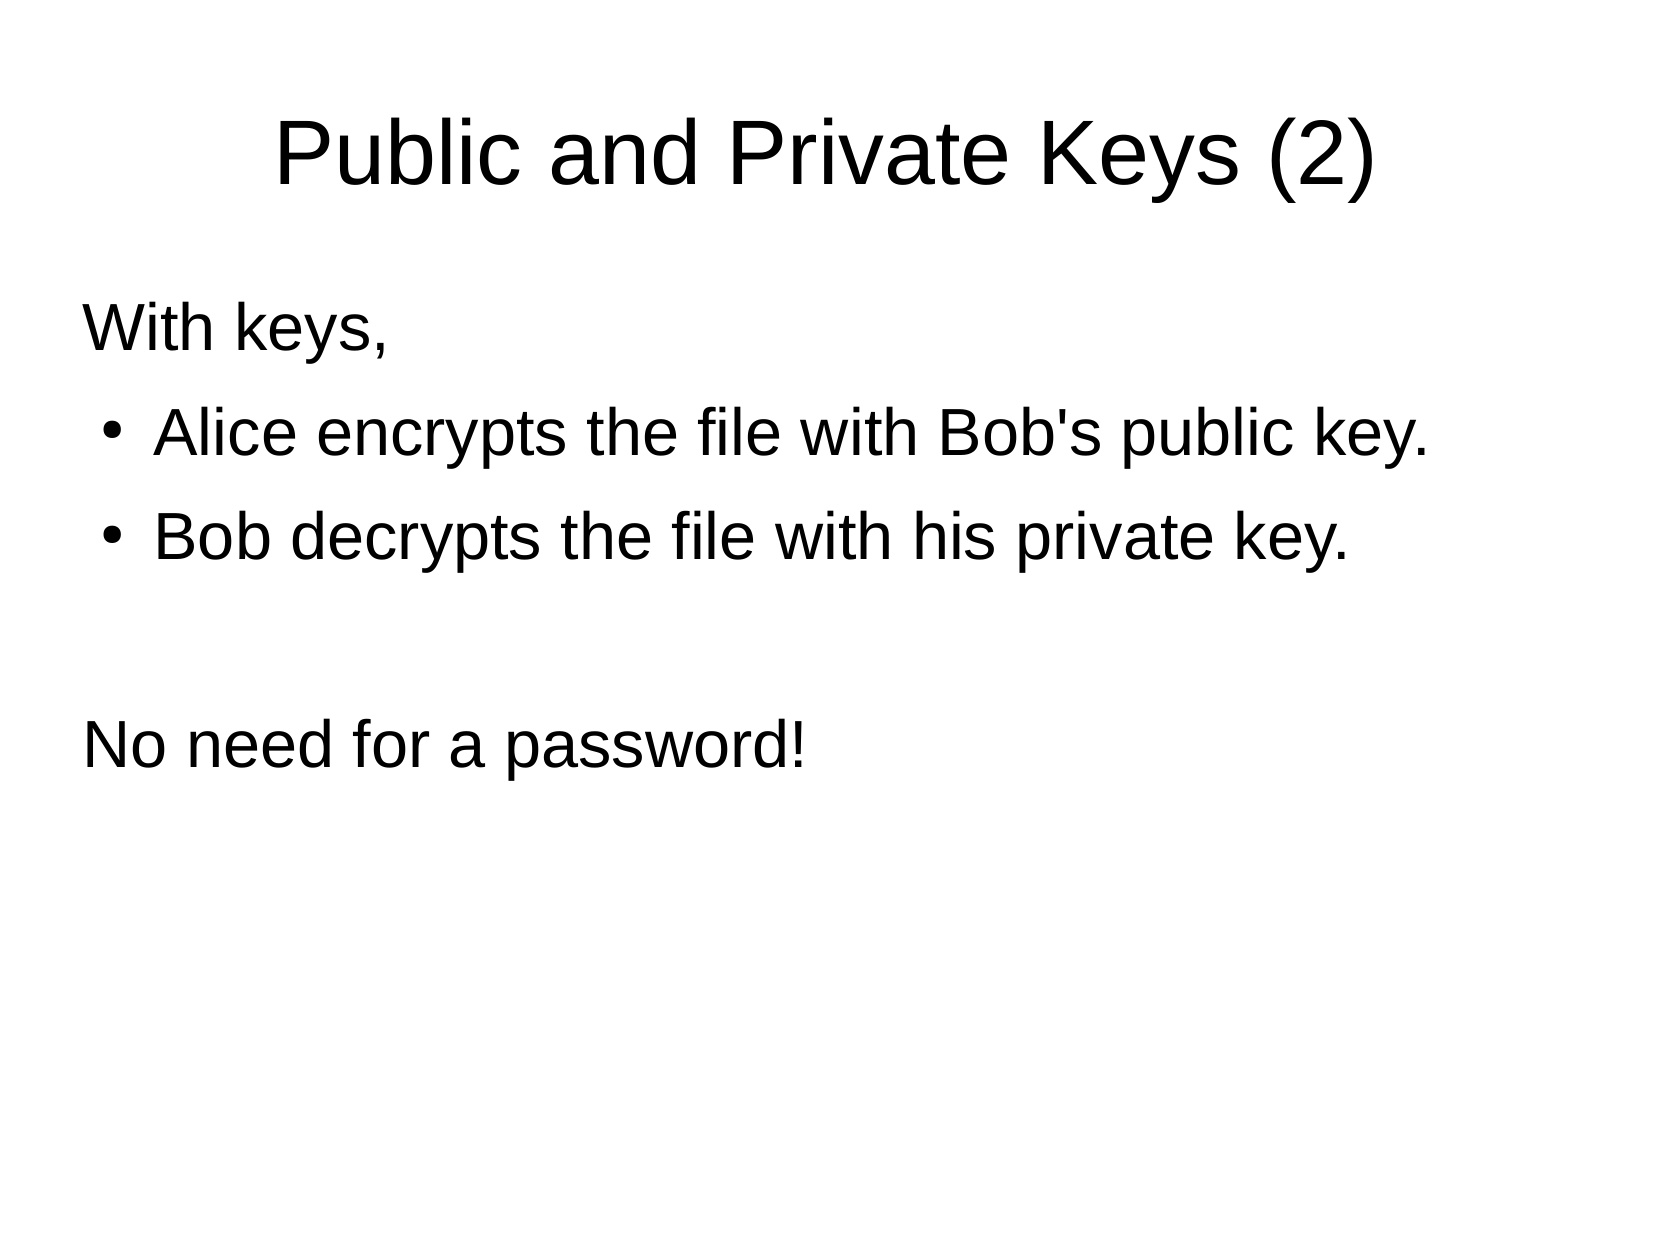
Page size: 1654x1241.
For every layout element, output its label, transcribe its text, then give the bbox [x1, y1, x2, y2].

list With keys, Alice encrypts the file with Bob's public key. Bob decrypts the file with his private key. No need for a password! [82, 290, 1571, 1010]
title Public and Private Keys (2) [82, 49, 1571, 257]
